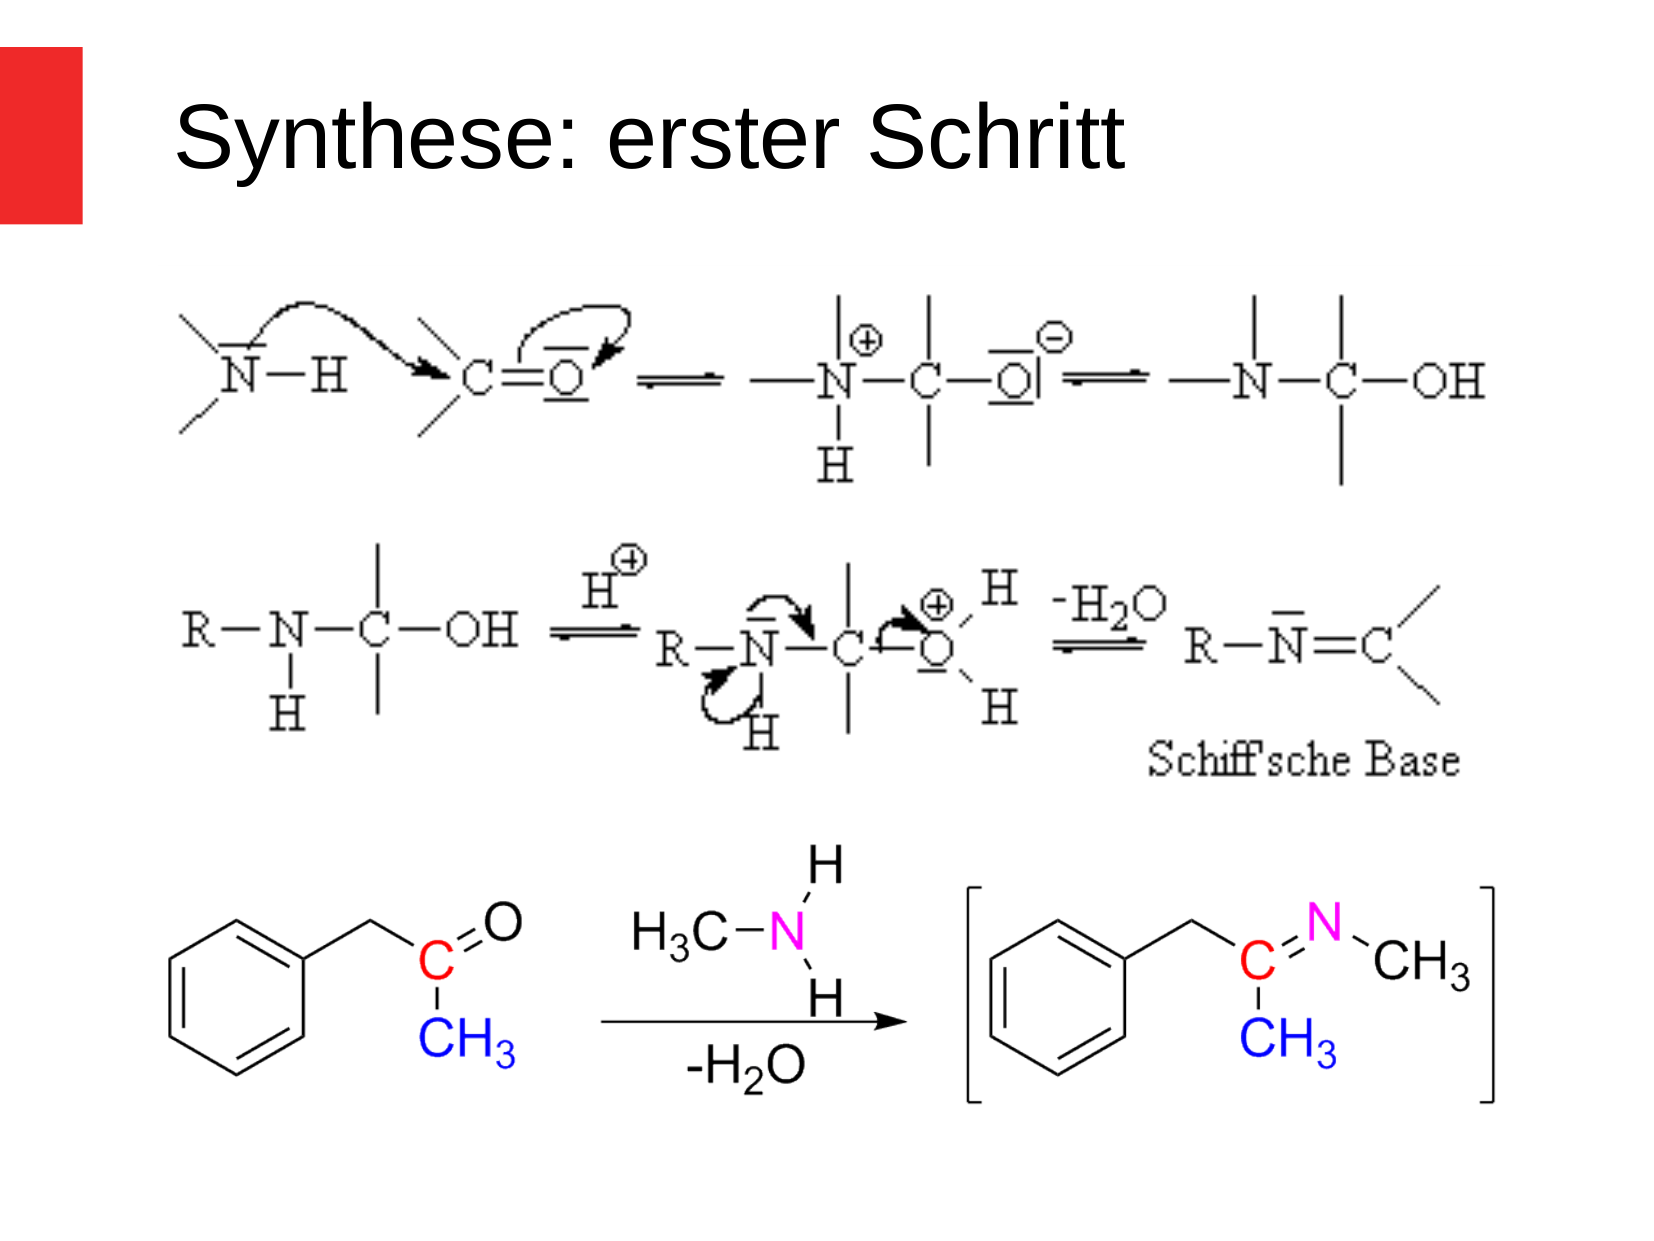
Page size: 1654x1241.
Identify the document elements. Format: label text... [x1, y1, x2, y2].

picture [158, 829, 1506, 1115]
text_box Synthese: erster Schritt [158, 69, 1143, 196]
picture [158, 264, 1502, 793]
